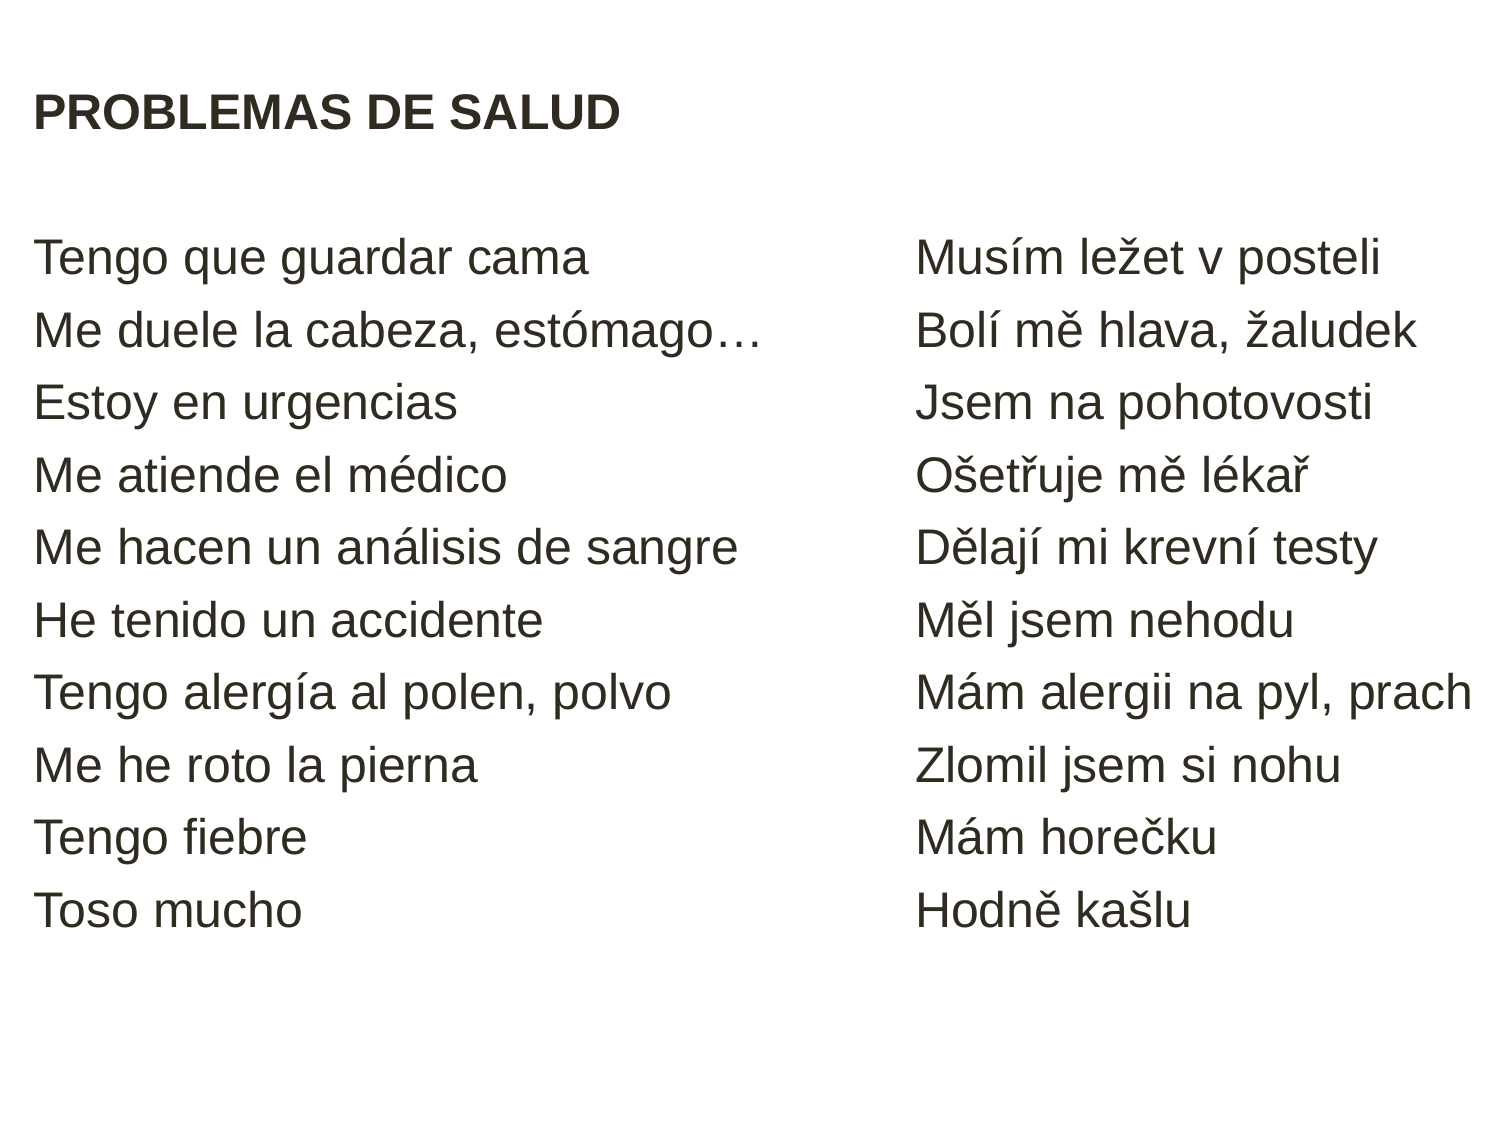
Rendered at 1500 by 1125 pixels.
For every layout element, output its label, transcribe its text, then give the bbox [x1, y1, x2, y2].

list PROBLEMAS DE SALUD Tengo que guardar cama Musím ležet v posteli Me duele la cabeza, estómago… Bolí mě hlava, žaludek Estoy en urgencias Jsem na pohotovosti Me atiende el médico Ošetřuje mě lékař Me hacen un análisis de sangre Dělají mi krevní testy He tenido un accidente Měl jsem nehodu Tengo alergía al polen, polvo Mám alergii na pyl, prach Me he roto la pierna Zlomil jsem si nohu Tengo fiebre Mám horečku Toso mucho Hodně kašlu [0, 0, 1500, 1094]
